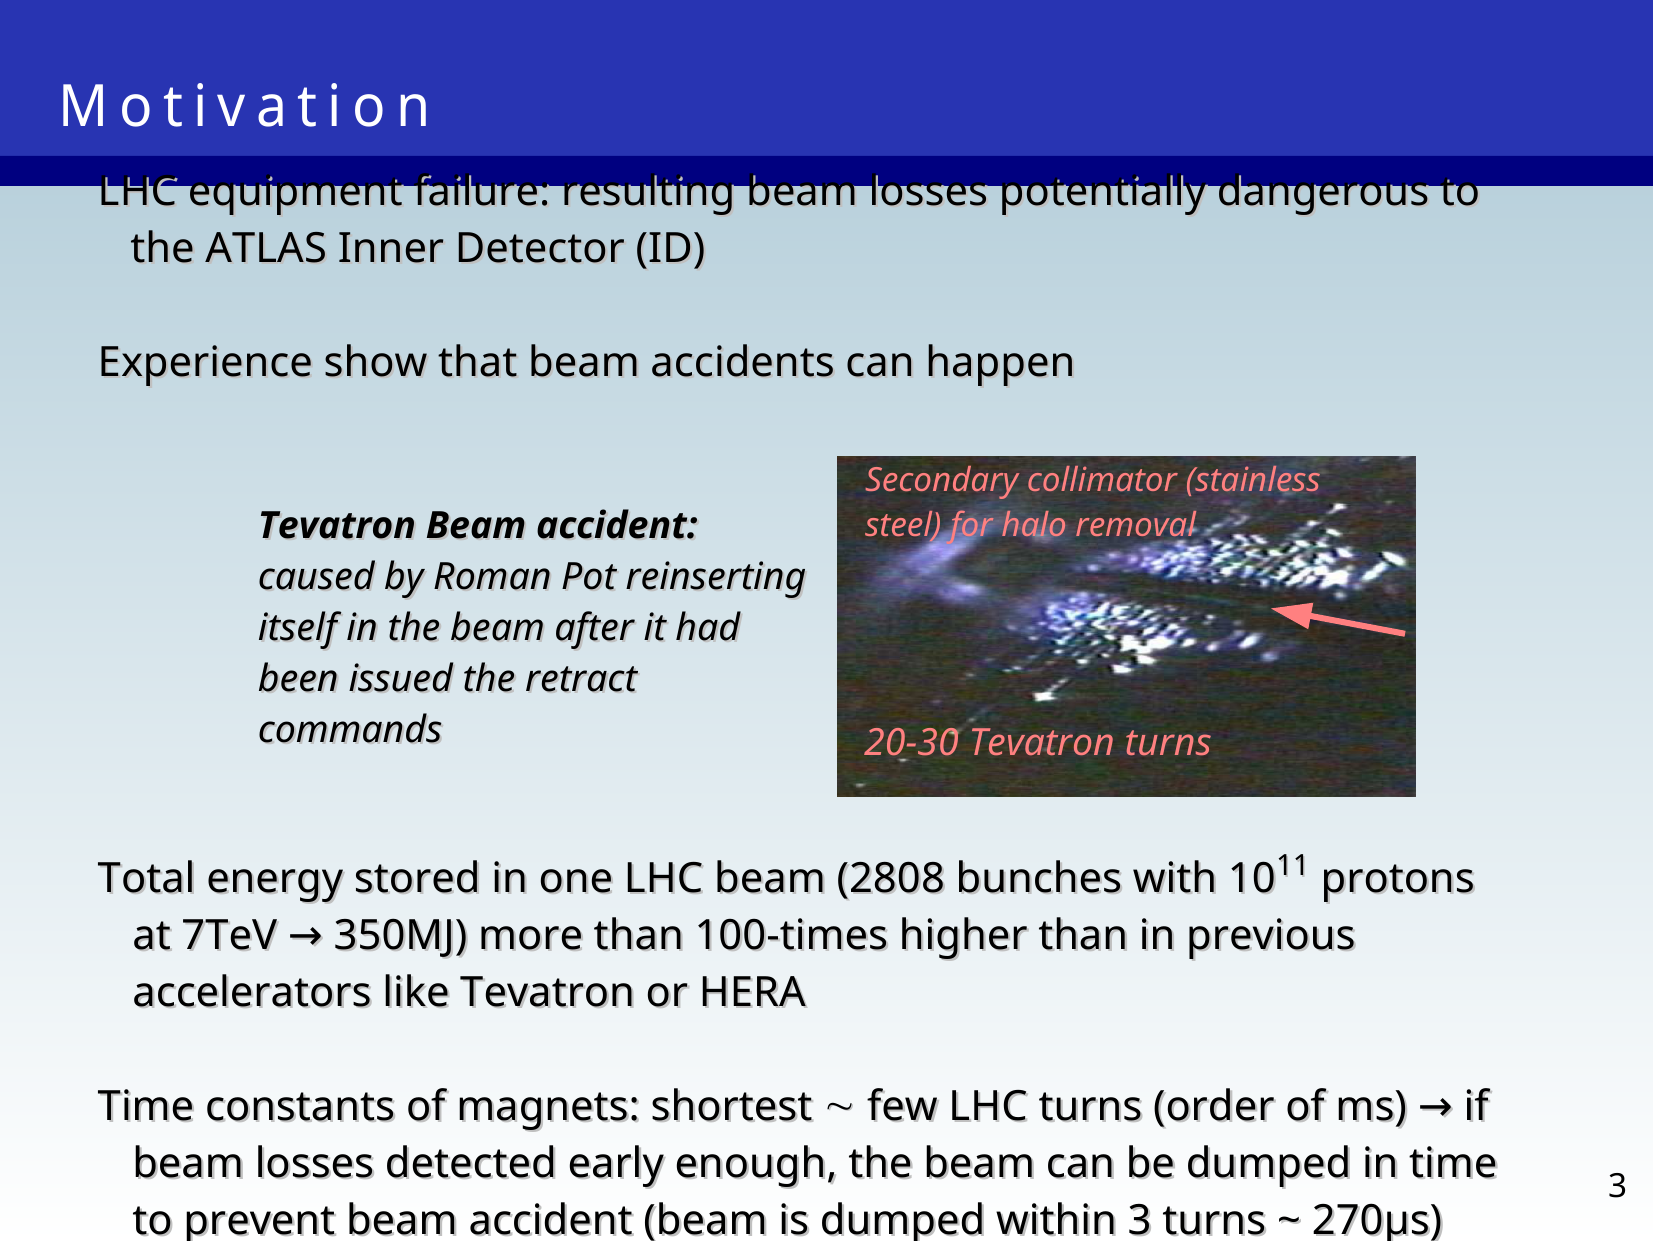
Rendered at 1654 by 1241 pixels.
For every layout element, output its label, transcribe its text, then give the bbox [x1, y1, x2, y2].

text_box Secondary collimator (stainless steel) for halo removal [865, 460, 1401, 542]
text_box 20-30 Tevatron turns [864, 718, 1400, 765]
subtitle LHC equipment failure: resulting beam losses potentially dangerous to the ATLAS Inner Detector (ID) Experience show that beam accidents can happen Total energy stored in one LHC beam (2808 bunches with 1011 protons at 7TeV → 350MJ) more than 100-times higher than in previous accelerators like Tevatron or HERA Time constants of magnets: shortest ~ few LHC turns (order of ms) → if beam losses detected early enough, the beam can be dumped in time to prevent beam accident (beam is dumped within 3 turns ~ 270μs) [97, 173, 1505, 1239]
title Motivation [58, 29, 1613, 178]
picture [837, 456, 1416, 797]
text_box Tevatron Beam accident: caused by Roman Pot reinserting itself in the beam after it had been issued the retract commands [257, 534, 825, 718]
